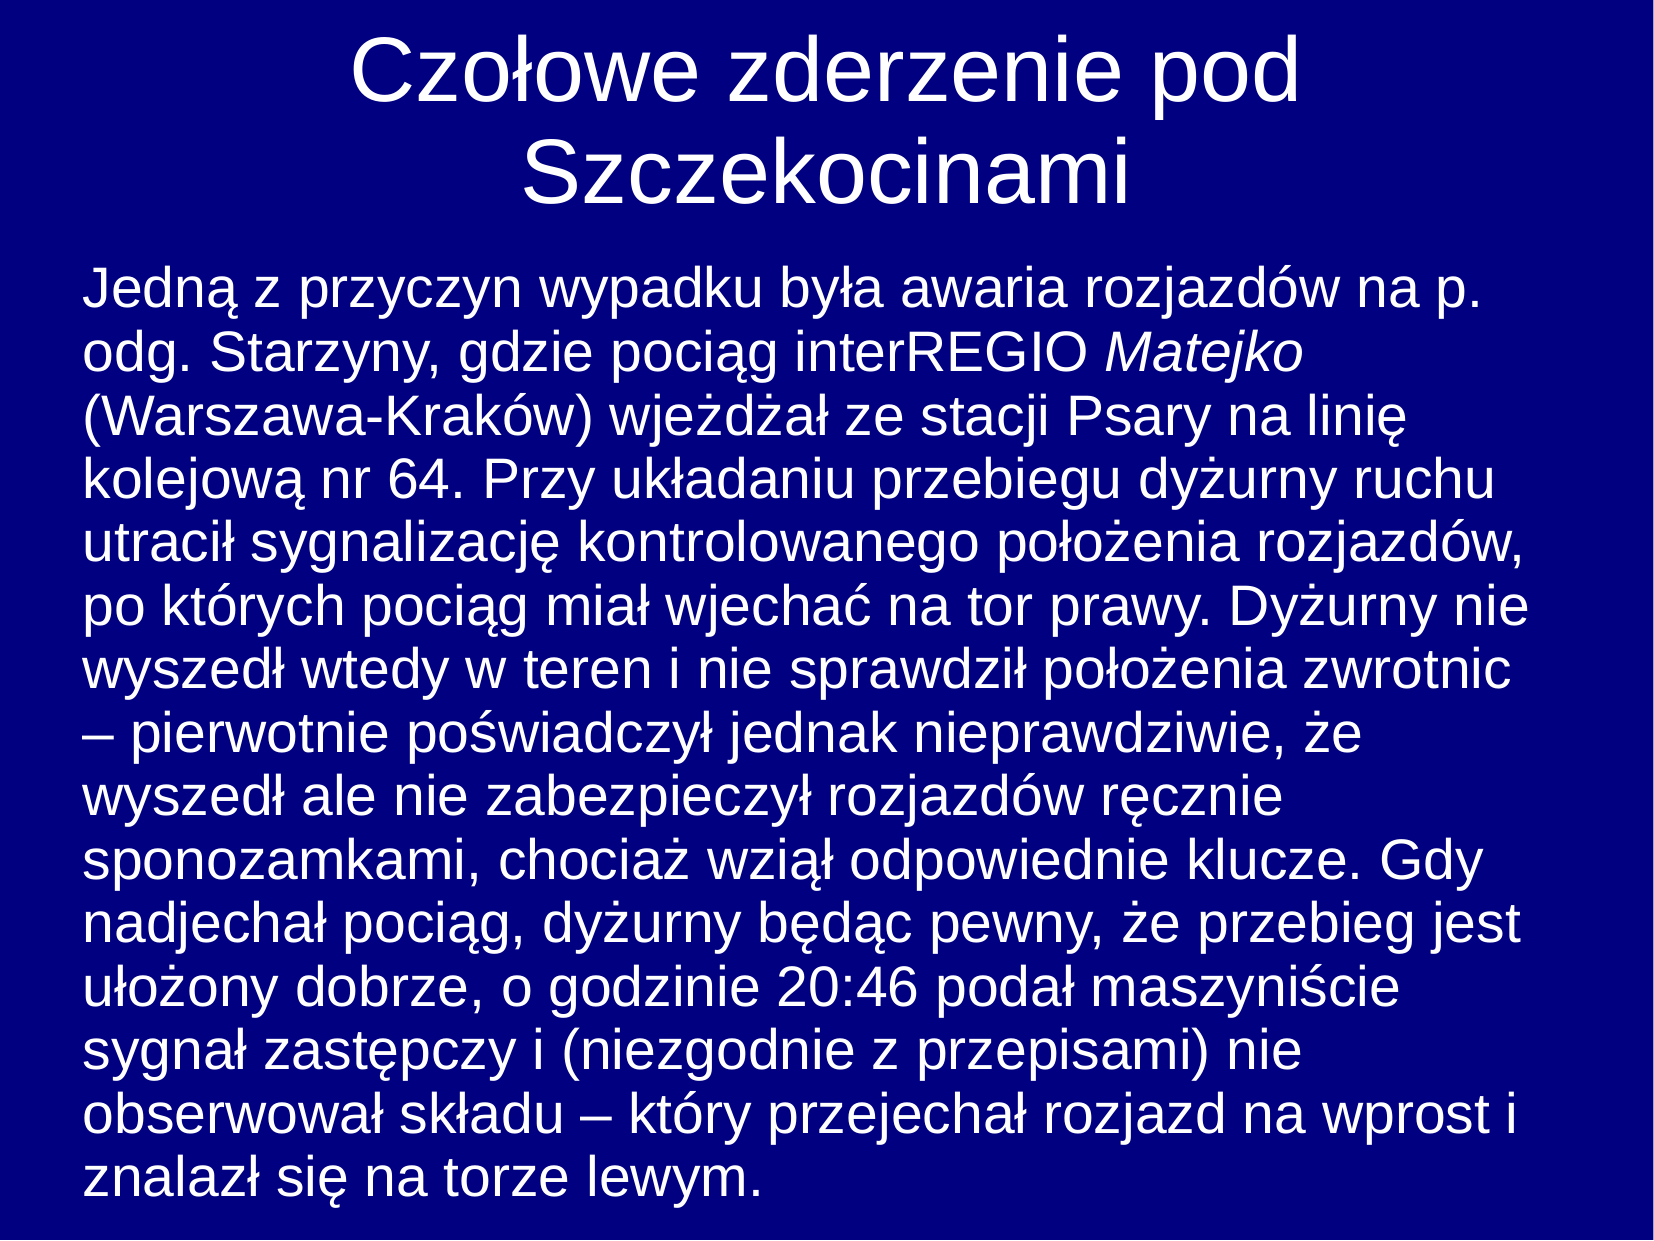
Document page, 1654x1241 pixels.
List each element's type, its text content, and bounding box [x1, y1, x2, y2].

title Czołowe zderzenie pod Szczekocinami [82, 17, 1571, 225]
list Jedną z przyczyn wypadku była awaria rozjazdów na p. odg. Starzyny, gdzie pociąg interREGIO Matejko (Warszawa-Kraków) wjeżdżał ze stacji Psary na linię kolejową nr 64. Przy układaniu przebiegu dyżurny ruchu utracił sygnalizację kontrolowanego położenia rozjazdów, po których pociąg miał wjechać na tor prawy. Dyżurny nie wyszedł wtedy w teren i nie sprawdził położenia zwrotnic – pierwotnie poświadczył jednak nieprawdziwie, że wyszedł ale nie zabezpieczył rozjazdów ręcznie sponozamkami, chociaż wziął odpowiednie klucze. Gdy nadjechał pociąg, dyżurny będąc pewny, że przebieg jest ułożony dobrze, o godzinie 20:46 podał maszyniście sygnał zastępczy i (niezgodnie z przepisami) nie obserwował składu – który przejechał rozjazd na wprost i znalazł się na torze lewym. [82, 256, 1538, 1241]
